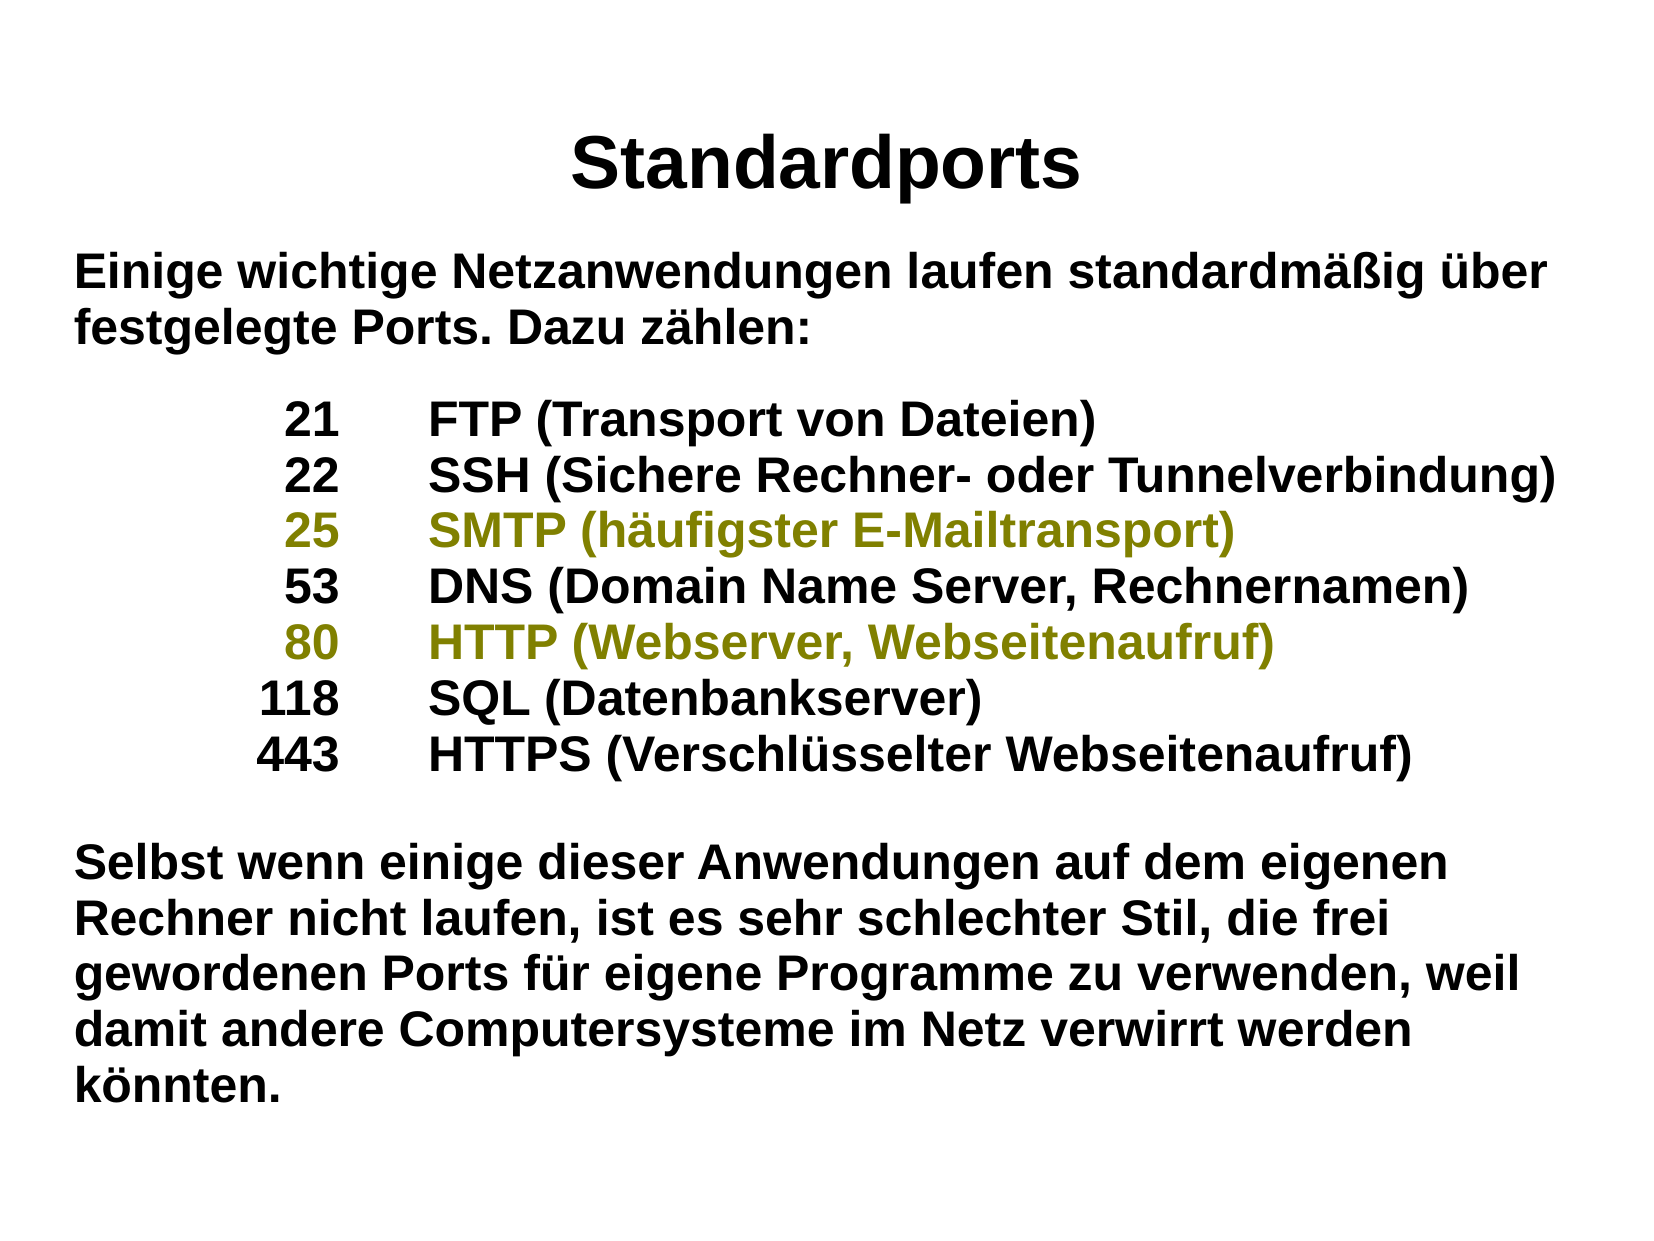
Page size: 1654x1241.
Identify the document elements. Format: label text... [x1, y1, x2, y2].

text_box Einige wichtige Netzanwendungen laufen standardmäßig über festgelegte Ports. Dazu zählen: [59, 236, 1595, 366]
text_box FTP (Transport von Dateien) SSH (Sichere Rechner- oder Tunnelverbindung) SMTP (häufigster E-Mailtransport) DNS (Domain Name Server, Rechnernamen) HTTP (Webserver, Webseitenaufruf) SQL (Datenbankserver) HTTPS (Verschlüsselter Webseitenaufruf) [413, 383, 1595, 798]
text_box Selbst wenn einige dieser Anwendungen auf dem eigenen Rechner nicht laufen, ist es sehr schlechter Stil, die frei gewordenen Ports für eigene Programme zu verwenden, weil damit andere Computersysteme im Netz verwirrt werden könnten. [59, 826, 1595, 1127]
title Standardports [88, 78, 1565, 236]
text_box 21 22 25 53 80 118 443 [59, 383, 355, 798]
